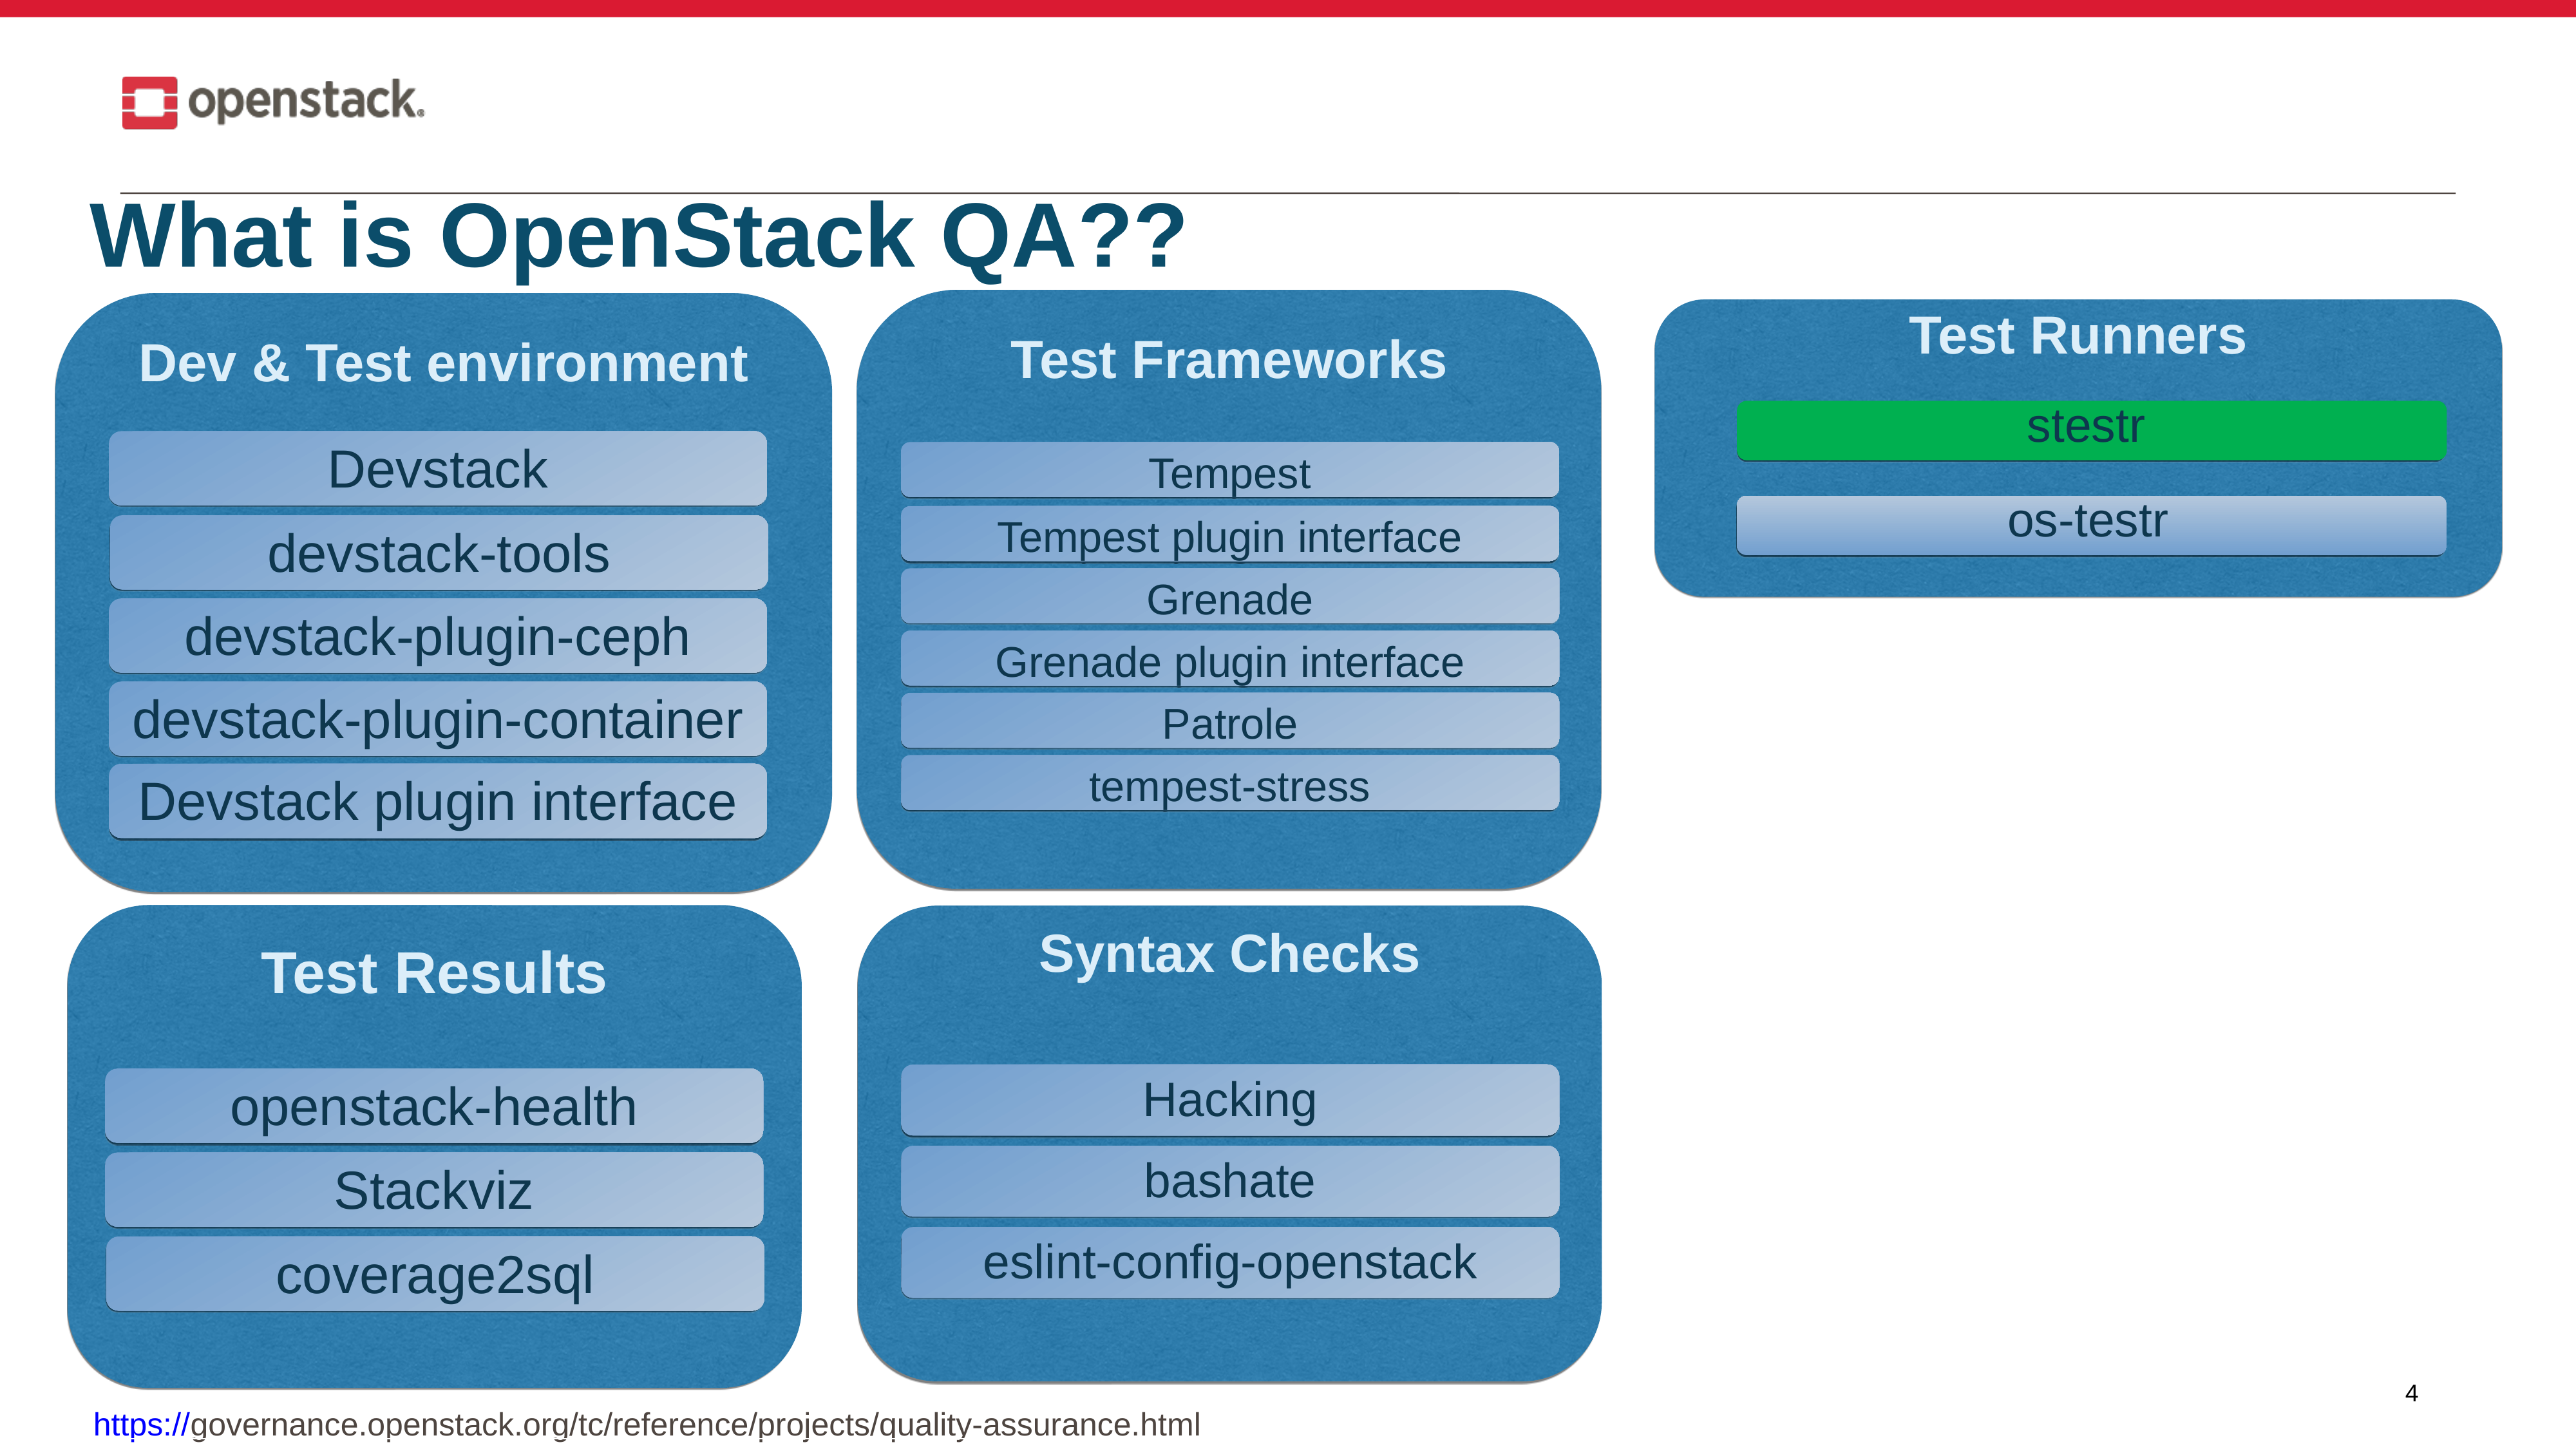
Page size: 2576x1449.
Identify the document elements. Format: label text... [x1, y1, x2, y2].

text_box stestr [1744, 399, 2429, 454]
text_box Grenade plugin interface [1236, 657, 1248, 674]
text_box Test Frameworks [857, 290, 1602, 889]
text_box tempest-stress [901, 755, 1560, 810]
text_box os-testr [1745, 494, 2430, 549]
text_box Grenade plugin interface [1180, 657, 1192, 674]
text_box Syntax Checks [857, 905, 1602, 1382]
text_box Hacking [901, 1064, 1560, 1136]
text_box eslint-config-openstack [901, 1227, 1560, 1298]
text_box [1737, 401, 2447, 460]
text_box coverage2sql [106, 1236, 764, 1311]
text_box Grenade plugin interface [901, 630, 1560, 686]
text_box https://governance.openstack.org/tc/reference/projects/quality-assurance.html [0, 1397, 1393, 1448]
text_box Grenade [901, 568, 1560, 623]
text_box Stackviz [105, 1152, 764, 1227]
text_box devstack-plugin-ceph [109, 598, 767, 673]
text_box Tempest plugin interface [901, 506, 1559, 562]
text_box Dev & Test environment [55, 293, 833, 893]
text_box Devstack [109, 431, 767, 506]
text_box bashate [901, 1146, 1560, 1217]
text_box Test Runners [1654, 299, 2503, 597]
text_box devstack-tools [109, 515, 768, 590]
text_box Test Results [67, 905, 802, 1388]
text_box openstack-health [105, 1068, 764, 1143]
text_box [1736, 495, 2447, 556]
text_box Devstack plugin interface [109, 763, 767, 838]
text_box tempest-stress [1167, 781, 1179, 799]
text_box Tempest [1236, 468, 1247, 486]
text_box devstack-plugin-container [109, 681, 767, 756]
text_box Tempest [901, 442, 1559, 497]
text_box Patrole [901, 692, 1560, 748]
text_box What is OpenStack QA?? [84, 104, 2119, 290]
picture [122, 77, 426, 104]
